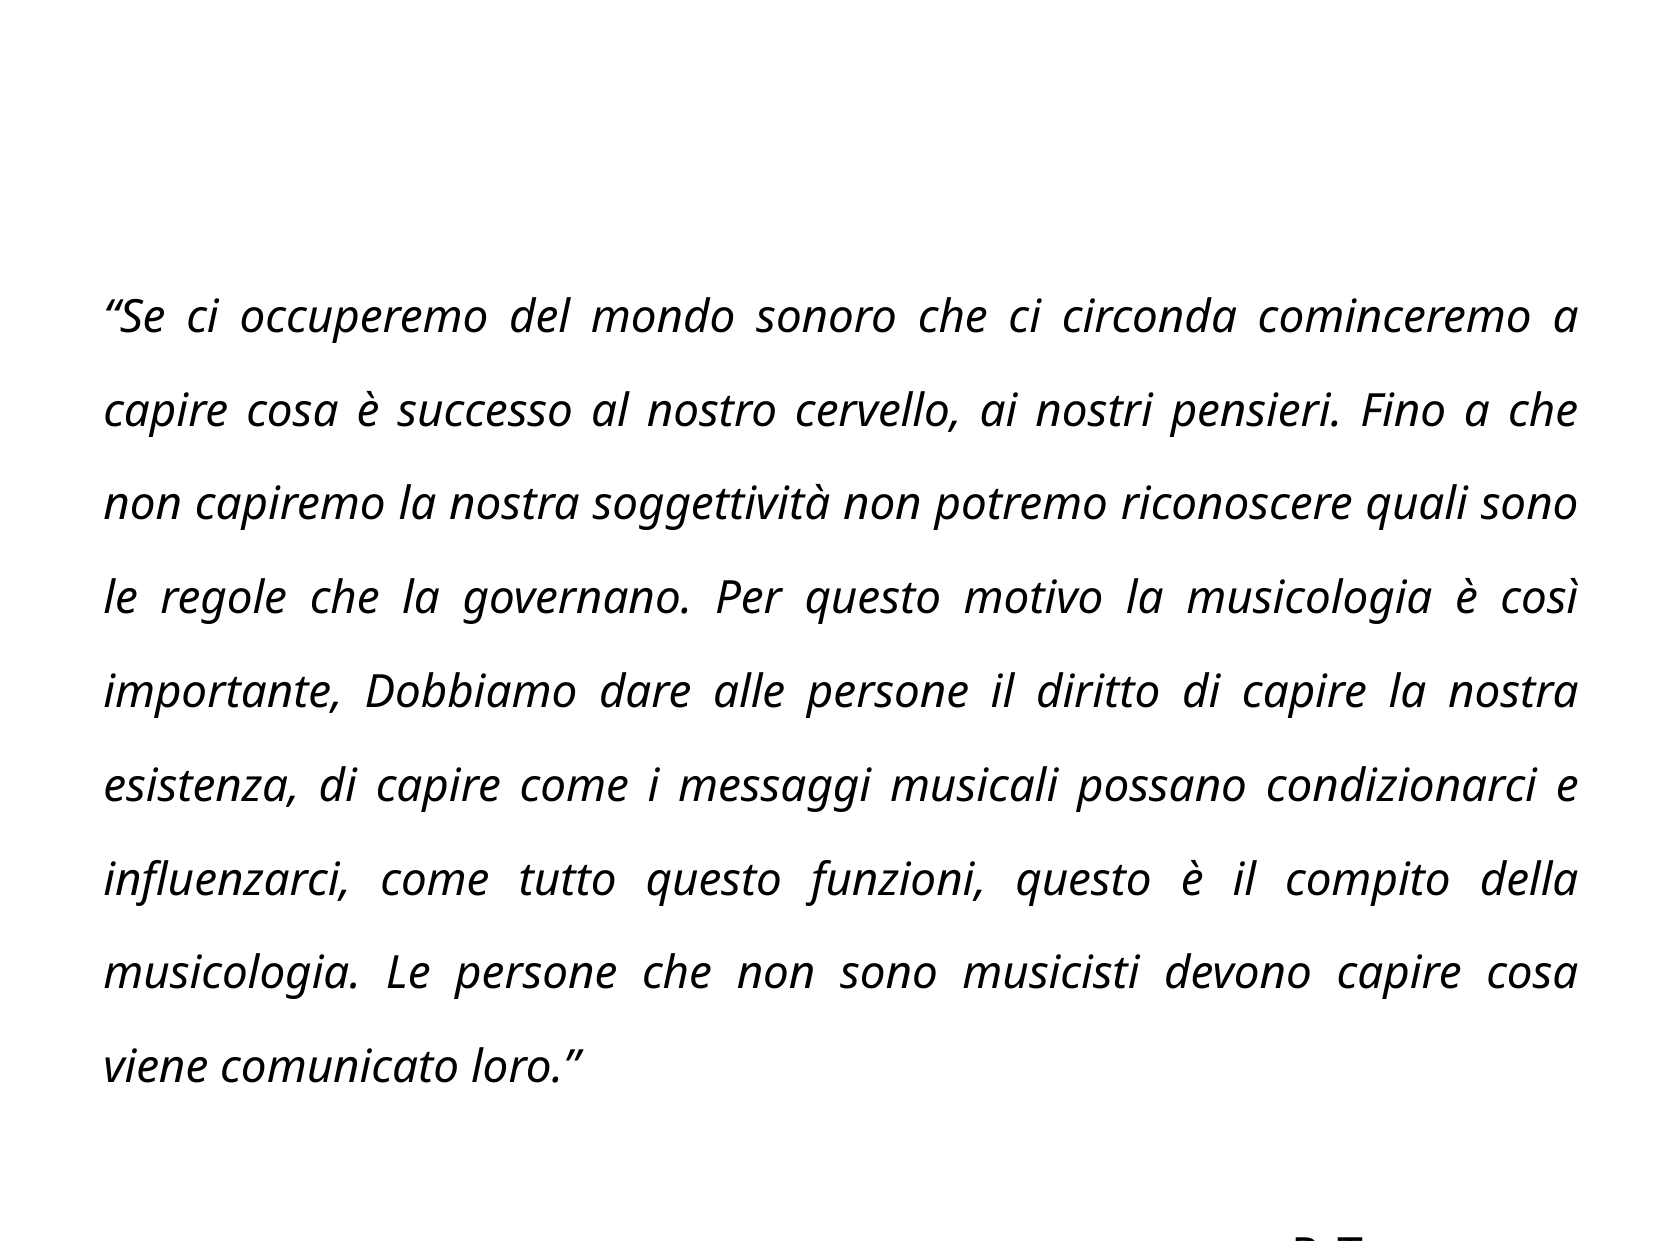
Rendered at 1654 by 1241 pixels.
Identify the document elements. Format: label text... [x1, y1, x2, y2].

text_box “Se ci occuperemo del mondo sonoro che ci circonda cominceremo a capire cosa è successo al nostro cervello, ai nostri pensieri. Fino a che non capiremo la nostra soggettività non potremo riconoscere quali sono le regole che la governano. Per questo motivo la musicologia è così importante, Dobbiamo dare alle persone il diritto di capire la nostra esistenza, di capire come i messaggi musicali possano condizionarci e influenzarci, come tutto questo funzioni, questo è il compito della musicologia. Le persone che non sono musicisti devono capire cosa viene comunicato loro.” P. Tagg [88, 88, 1595, 1022]
